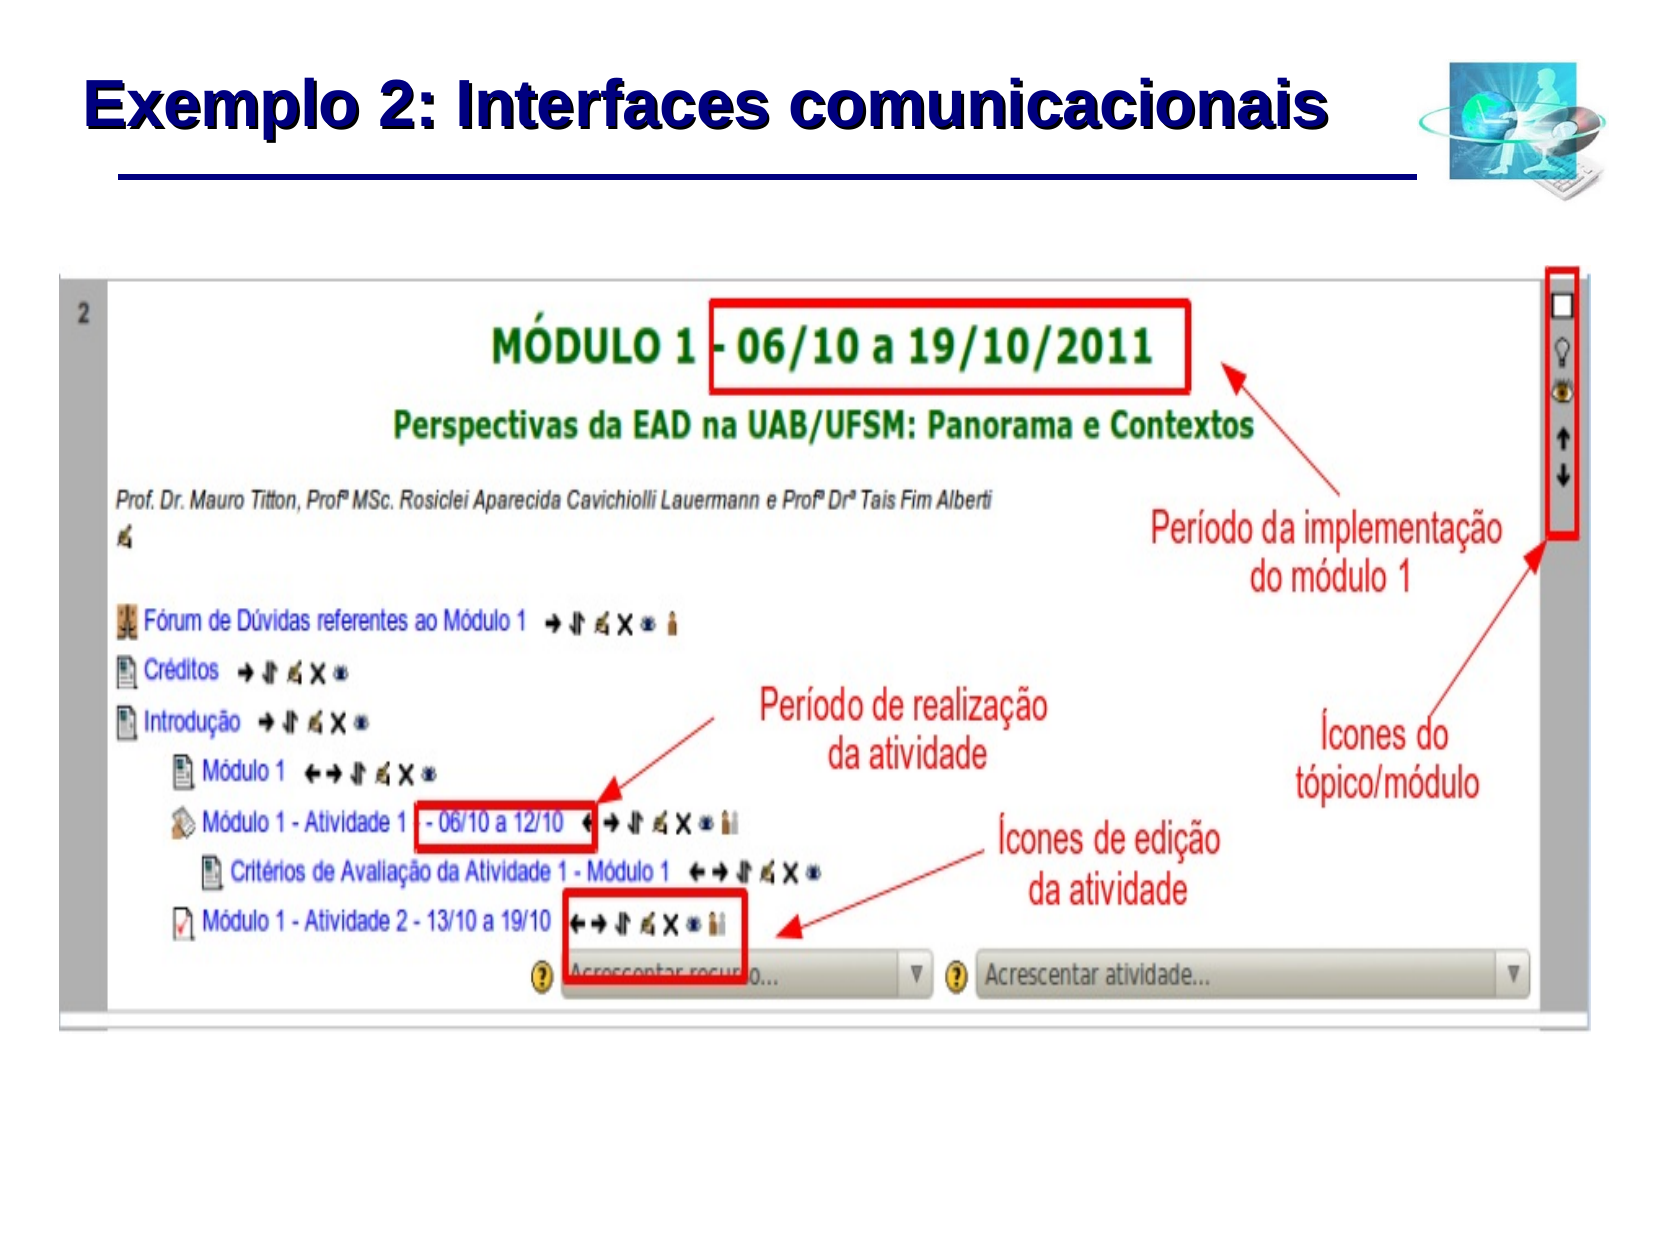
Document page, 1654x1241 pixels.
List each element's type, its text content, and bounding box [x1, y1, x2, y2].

picture [1417, 59, 1609, 211]
text_box Exemplo 2: Interfaces comunicacionais [67, 59, 1367, 178]
picture [59, 265, 1591, 1034]
